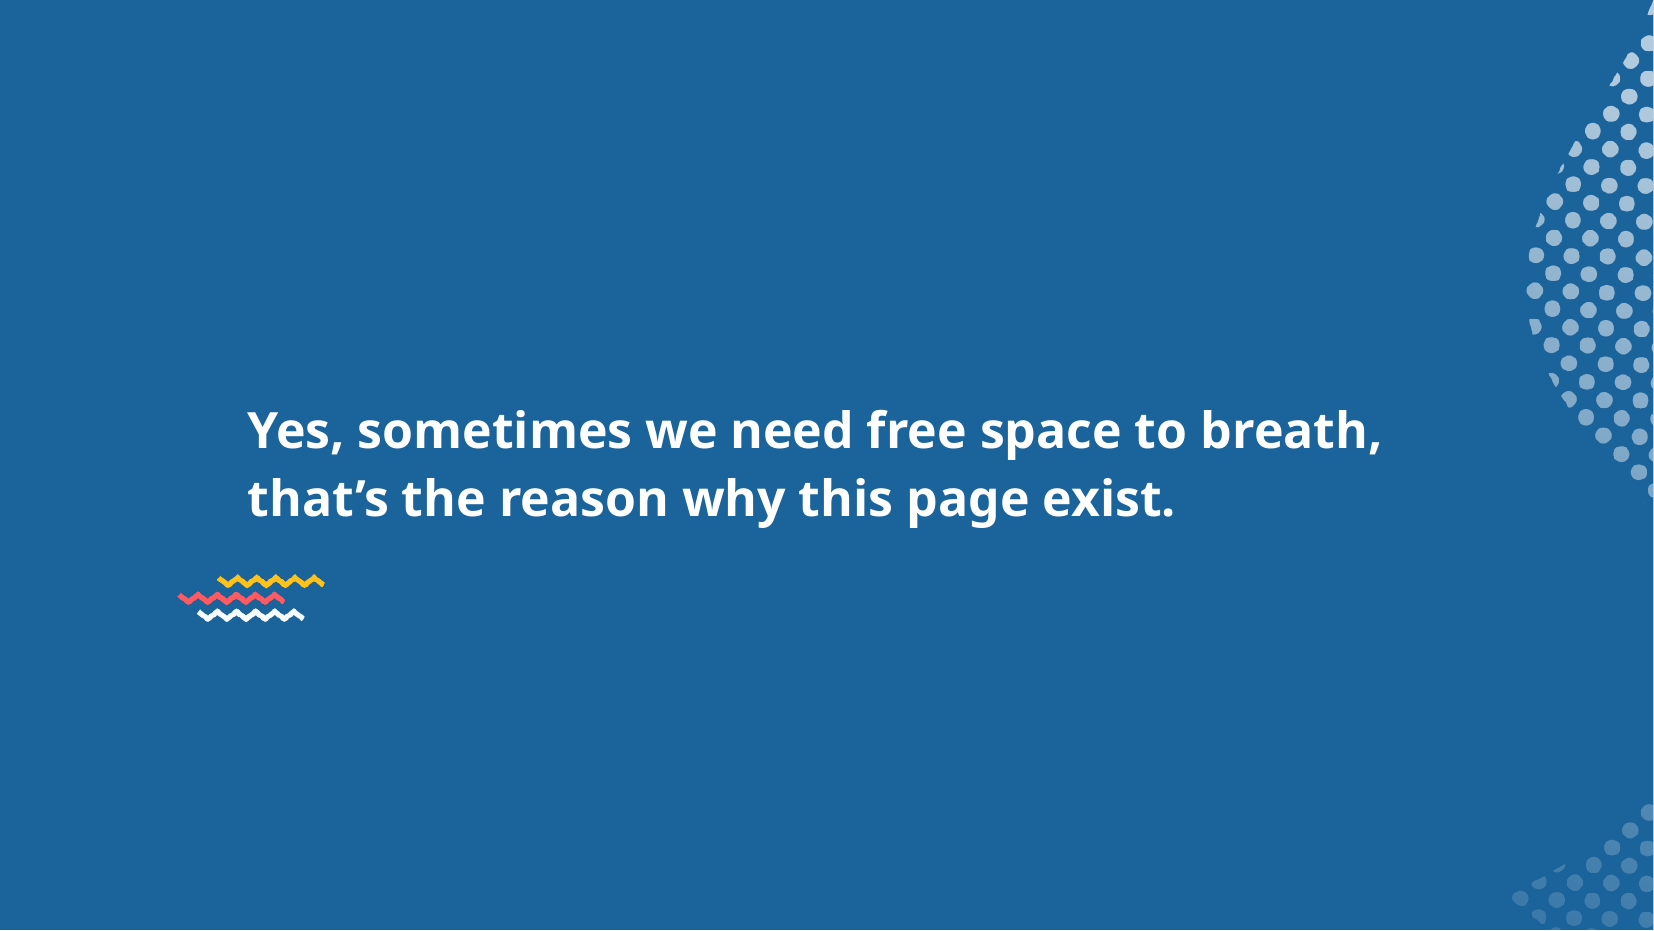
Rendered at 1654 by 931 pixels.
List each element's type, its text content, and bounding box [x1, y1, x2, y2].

picture [1512, 0, 1654, 931]
picture [177, 574, 325, 622]
text_box Yes, sometimes we need free space to breath, that’s the reason why this page exist. [232, 387, 1477, 615]
